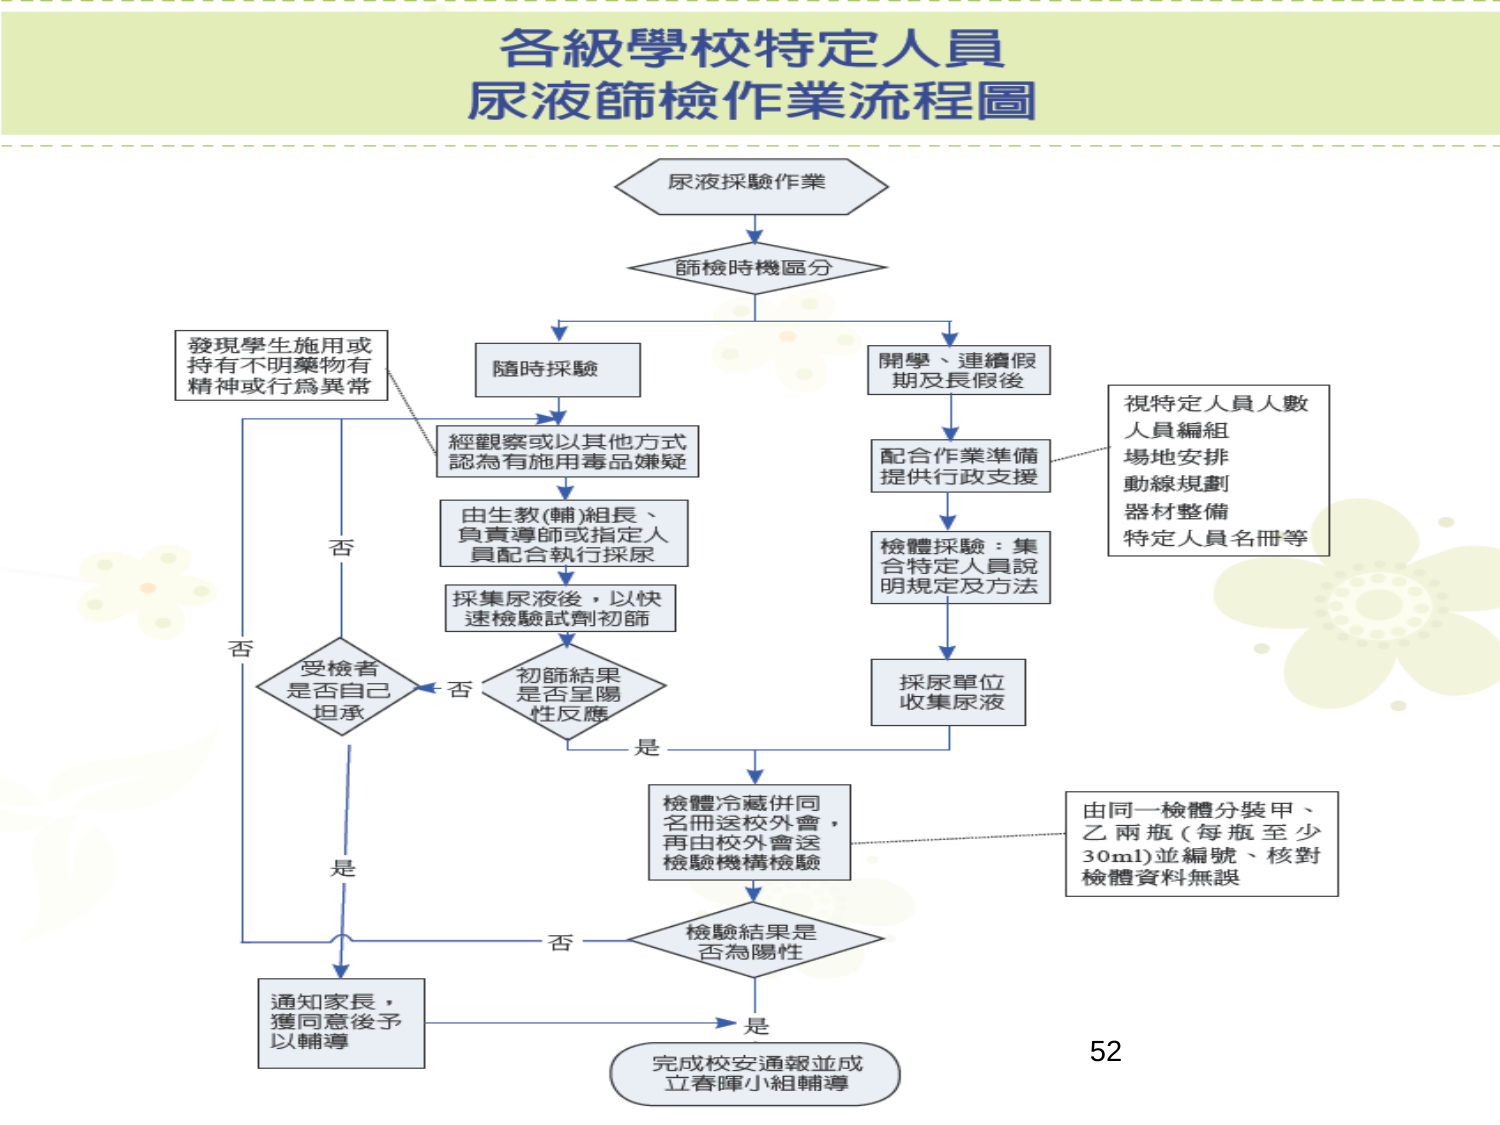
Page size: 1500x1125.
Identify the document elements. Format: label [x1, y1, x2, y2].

picture [0, 0, 1500, 1125]
text_box [1074, 1024, 1426, 1103]
